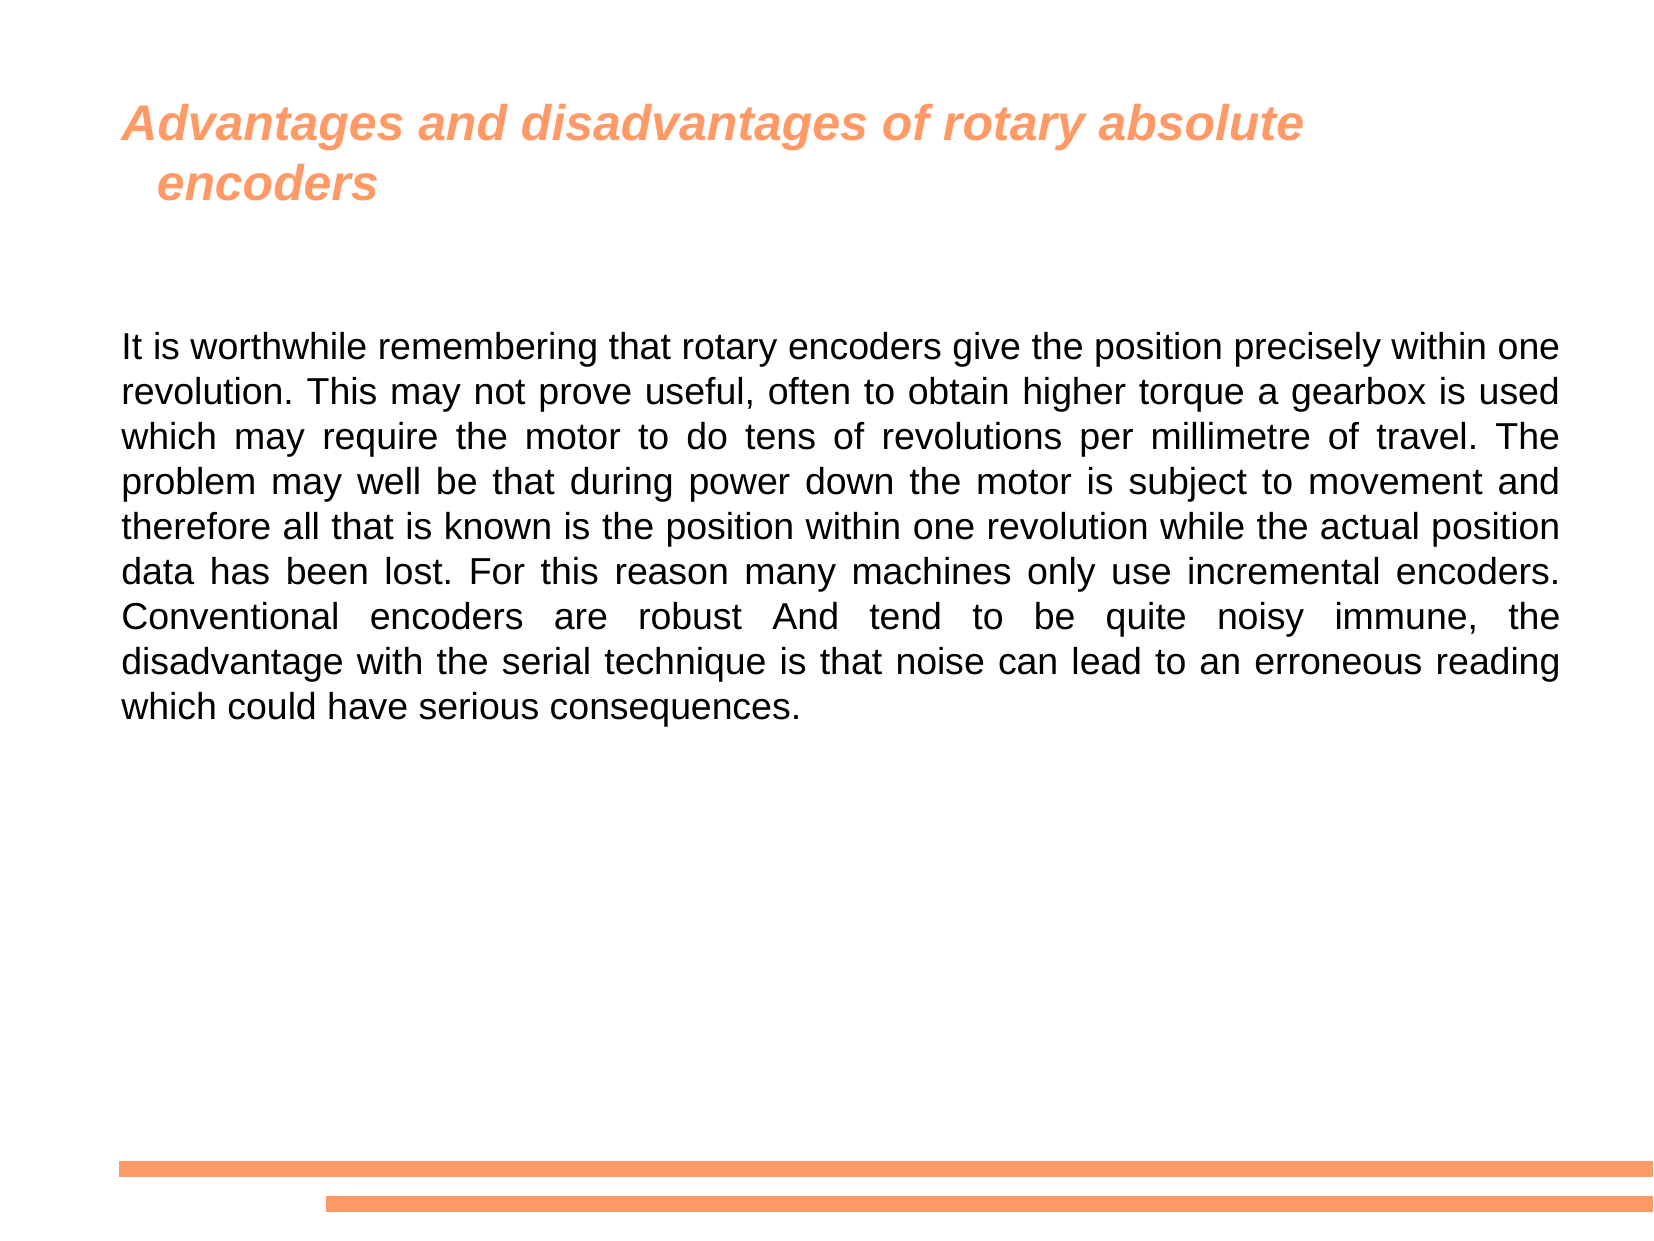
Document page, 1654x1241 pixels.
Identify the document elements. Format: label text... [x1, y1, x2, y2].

title Advantages and disadvantages of rotary absolute encoders [121, 46, 1534, 254]
list It is worthwhile remembering that rotary encoders give the position precisely within one revolution. This may not prove useful, often to obtain higher torque a gearbox is used which may require the motor to do tens of revolutions per millimetre of travel. The problem may well be that during power down the motor is subject to movement and therefore all that is known is the position within one revolution while the actual position data has been lost. For this reason many machines only use incremental encoders. Conventional encoders are robust And tend to be quite noisy immune, the disadvantage with the serial technique is that noise can lead to an erroneous reading which could have serious consequences. [121, 322, 1561, 891]
